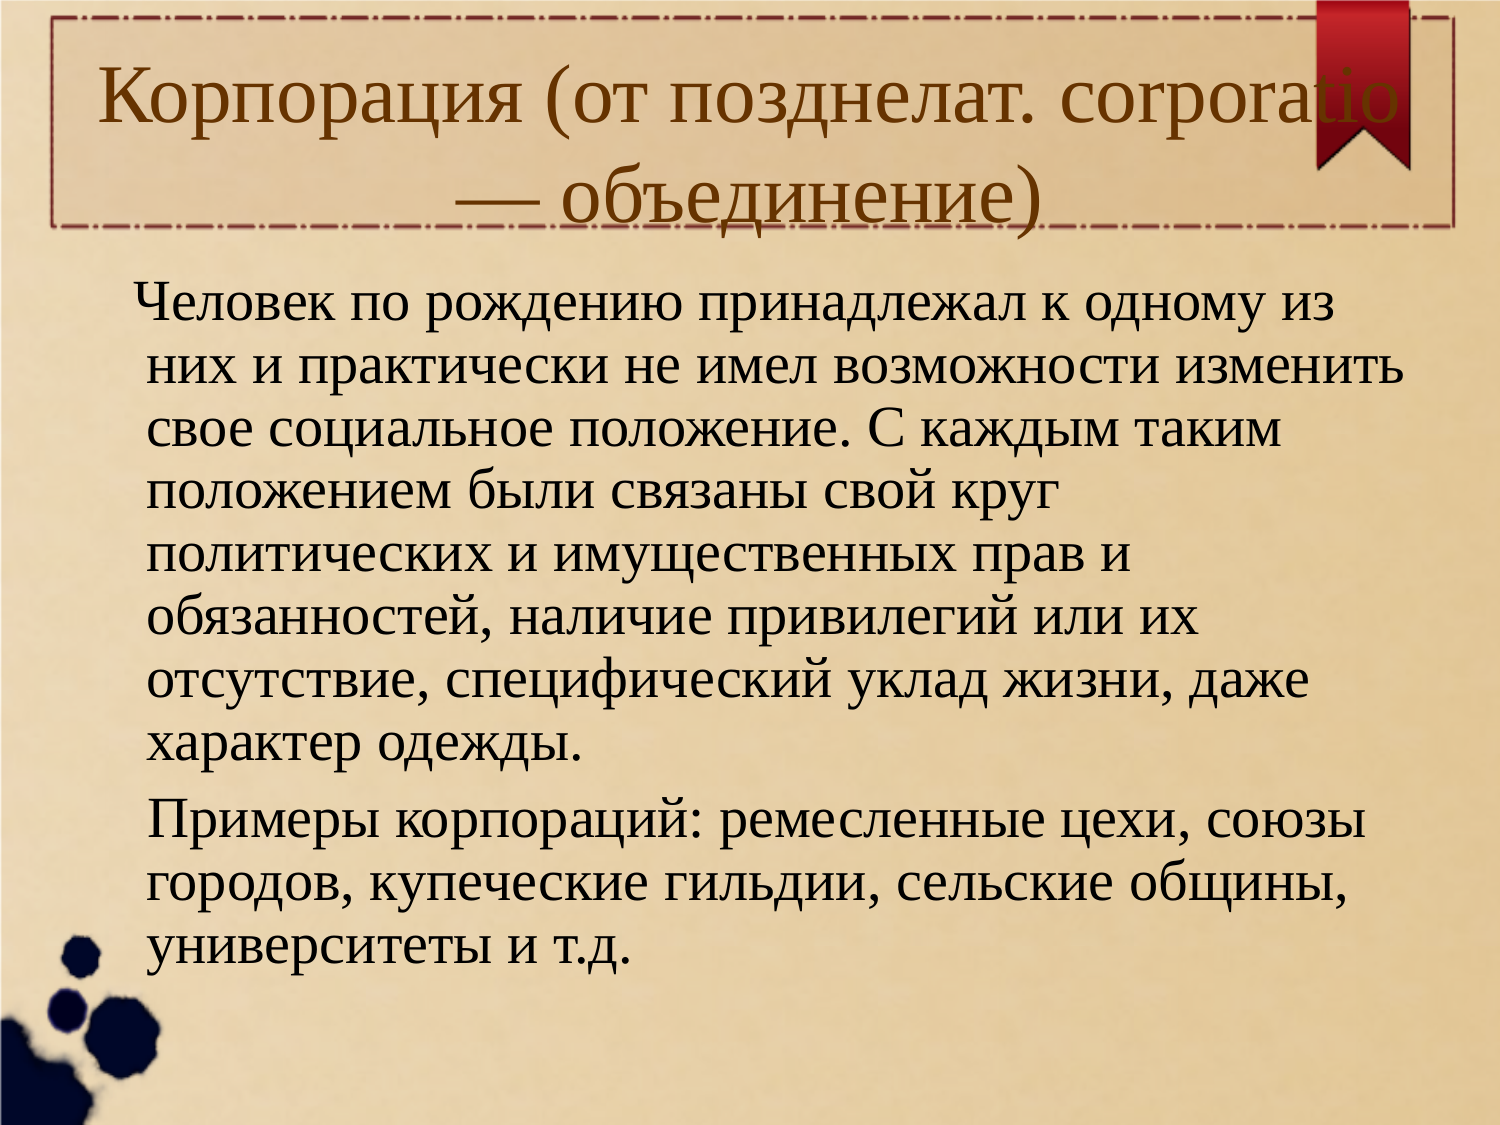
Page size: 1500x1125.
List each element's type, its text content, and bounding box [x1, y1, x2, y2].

picture [0, 0, 1500, 1125]
title Корпорация (от позднелат. corporatio — объединение) [75, 45, 1426, 233]
list Человек по рождению принадлежал к одному из них и практически не имел возможности изменить свое социальное положение. С каждым таким положением были связаны свой круг политических и имущественных прав и обязанностей, наличие привилегий или их отсутствие, специфический уклад жизни, даже характер одежды. Примеры корпораций: ремесленные цехи, союзы городов, купеческие гильдии, сельские общины, университеты и т.д. [75, 262, 1426, 1005]
